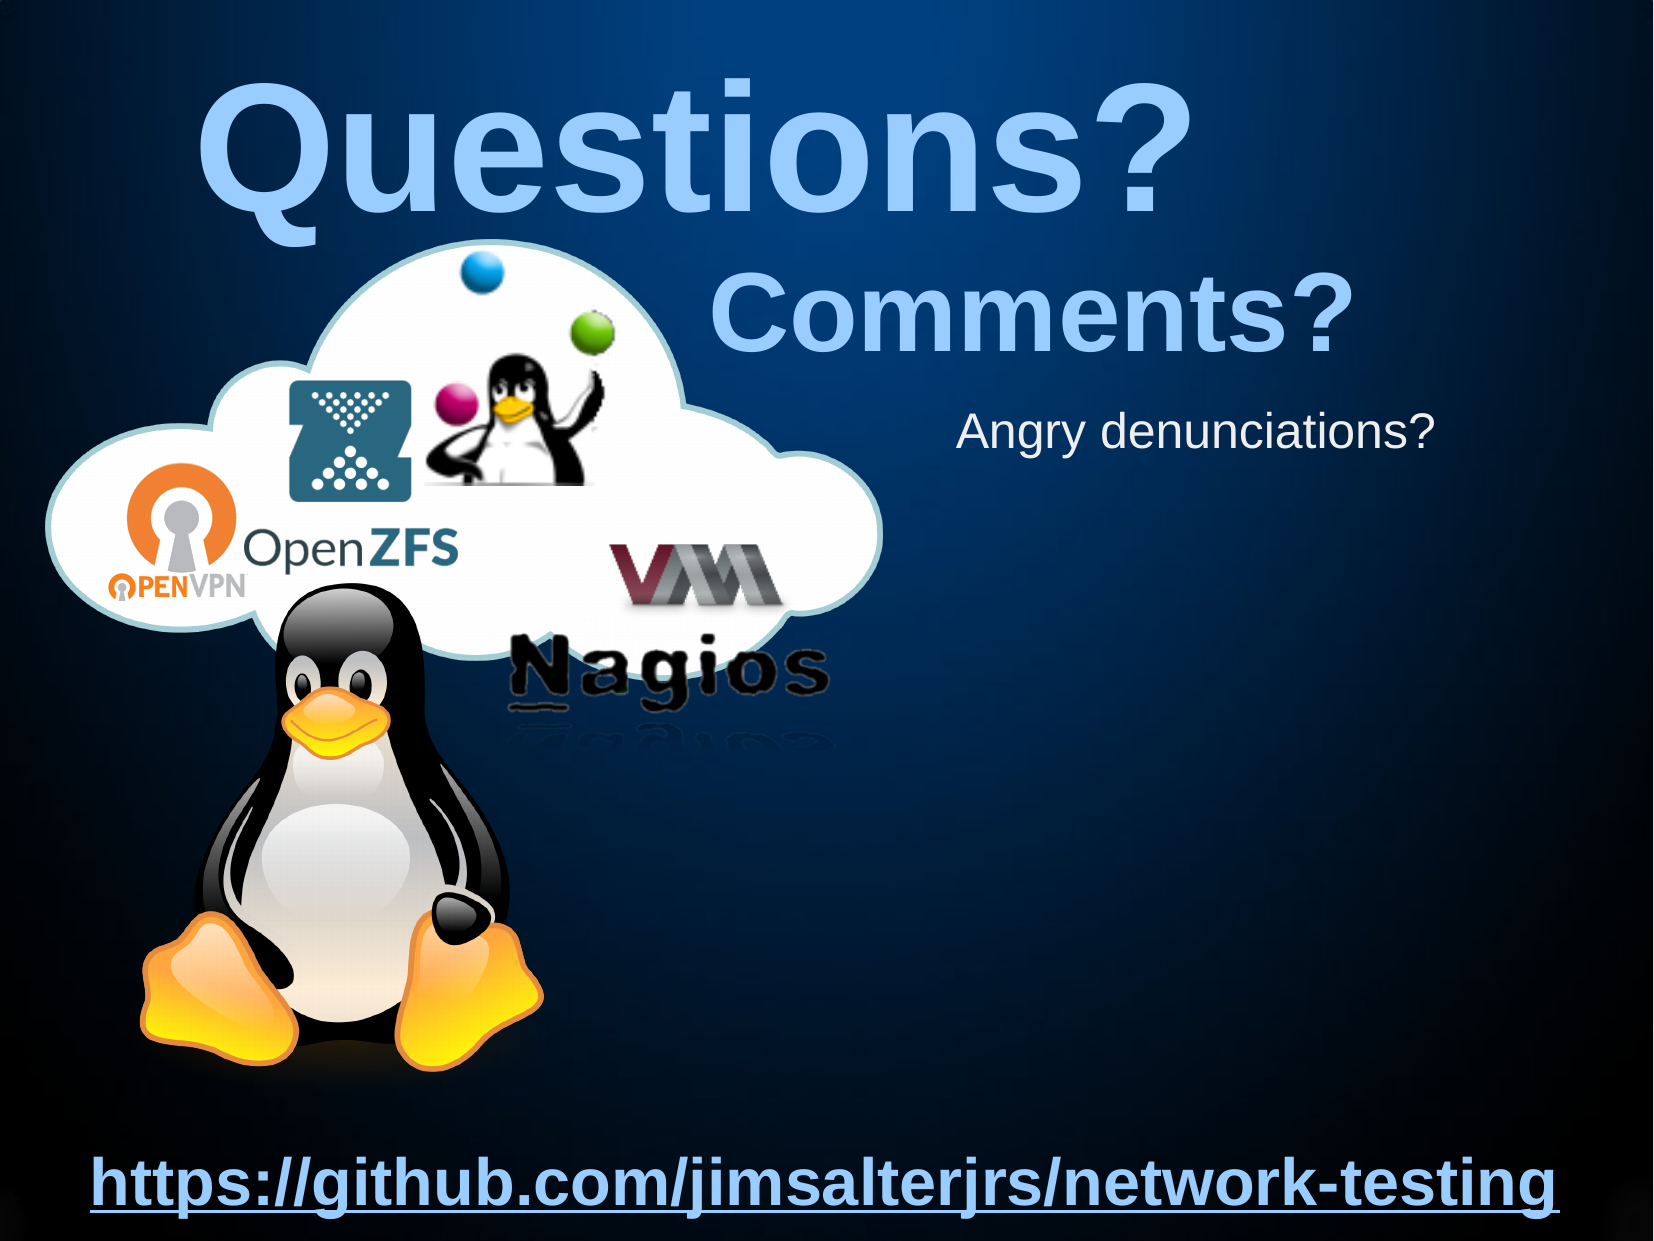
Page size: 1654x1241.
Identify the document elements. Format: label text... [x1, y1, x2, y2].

picture [0, 0, 1654, 1241]
title https://github.com/jimsalterjrs/network-testing [0, 1125, 1651, 1241]
title Questions? Comments? Angry denunciations? [0, 45, 1651, 548]
